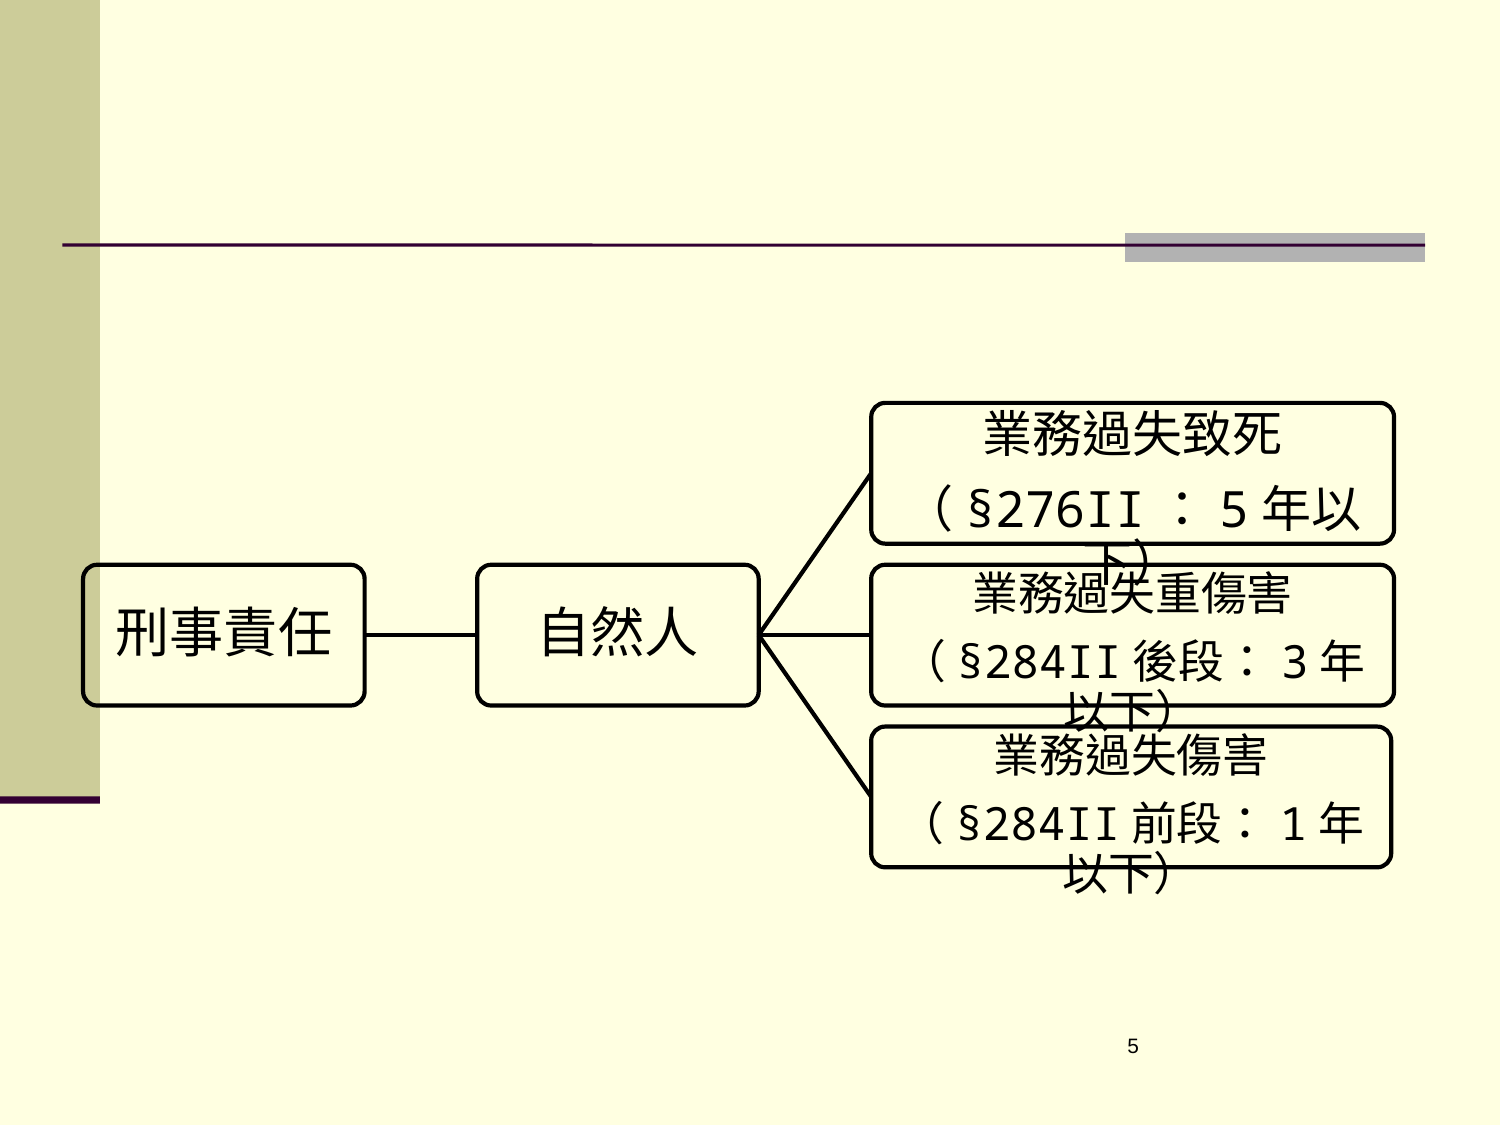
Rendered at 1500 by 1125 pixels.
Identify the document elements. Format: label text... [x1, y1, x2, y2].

text_box 業務過失傷害 （§284II前段：1年以下） [871, 726, 1392, 868]
text_box 刑事責任 [83, 564, 365, 706]
text_box [1112, 1025, 1426, 1101]
text_box 業務過失致死 （§276II：5年以下） [871, 402, 1395, 544]
text_box 業務過失重傷害 （§284II後段：3年以下） [871, 564, 1395, 706]
text_box 自然人 [477, 564, 759, 706]
